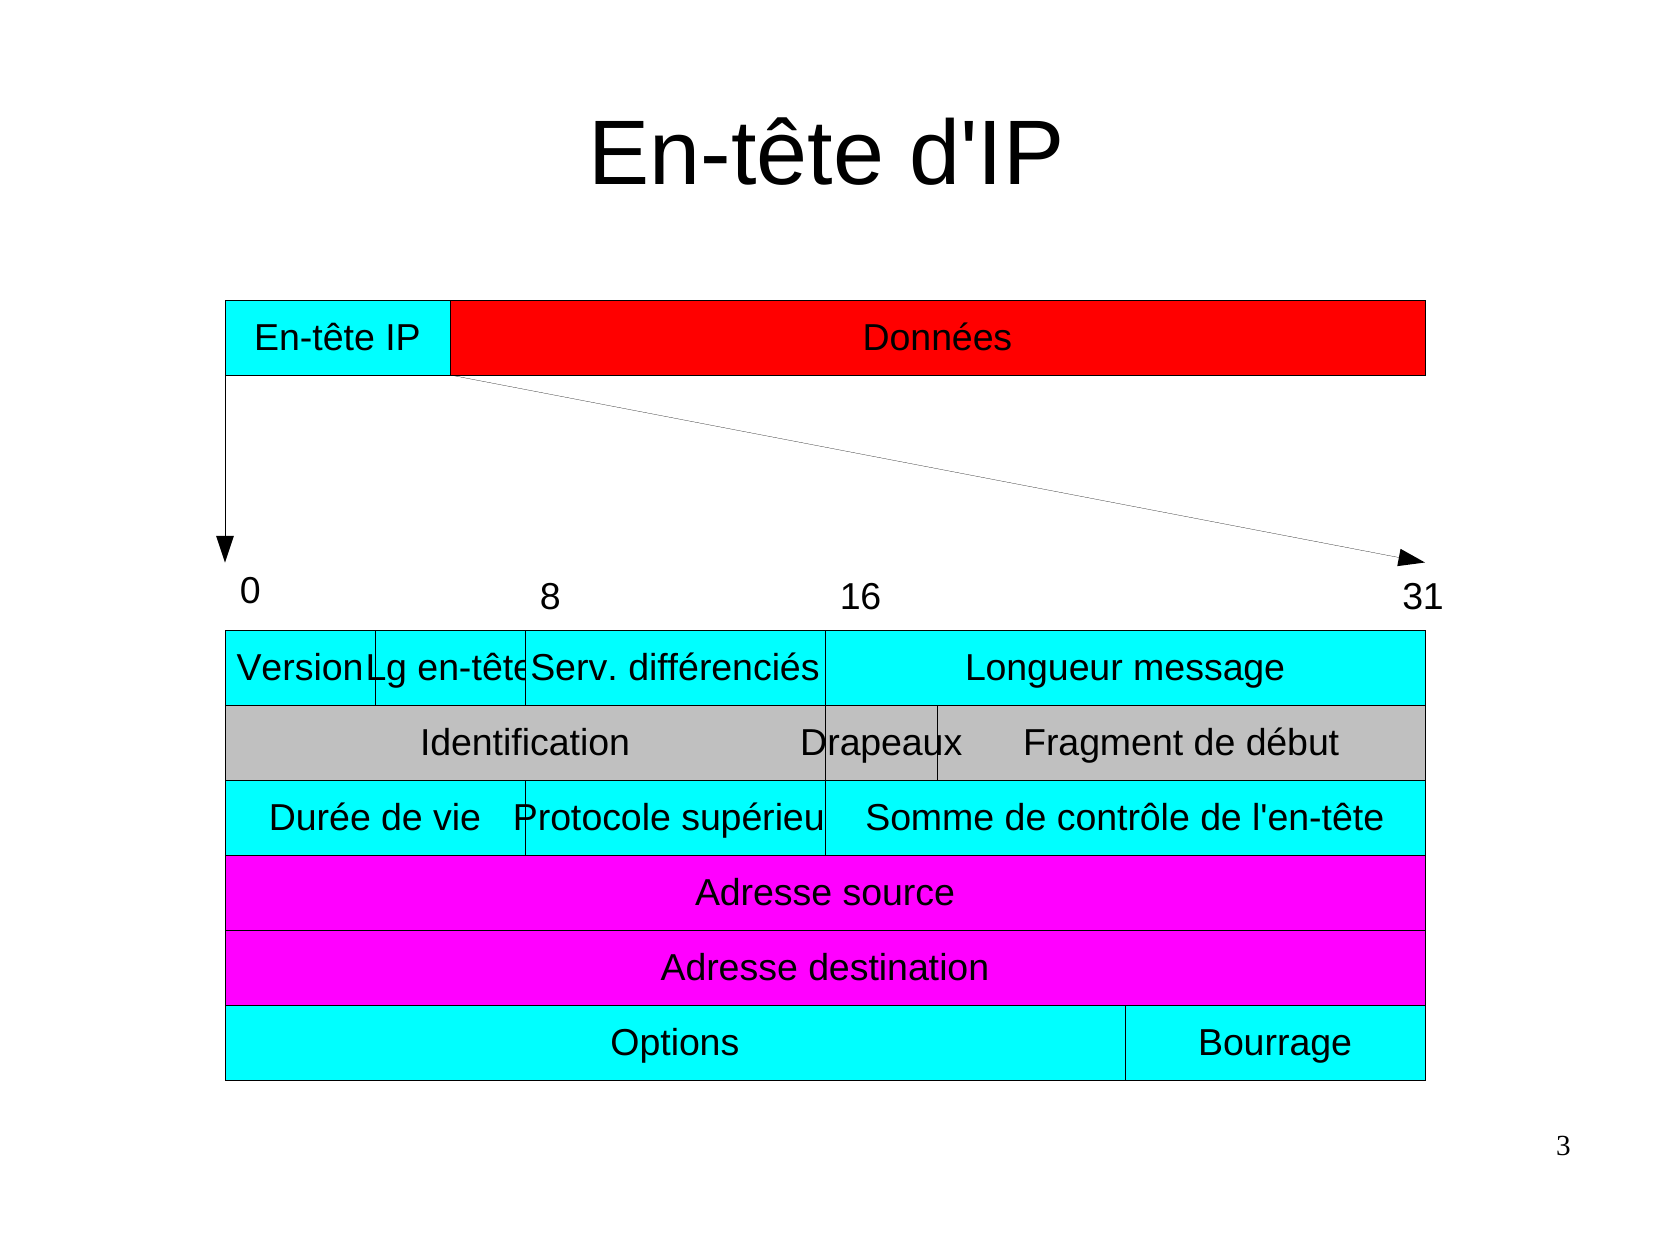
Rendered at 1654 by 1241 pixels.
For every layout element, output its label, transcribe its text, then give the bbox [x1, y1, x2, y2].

text_box En-tête IP [225, 300, 451, 376]
text_box Adresse source [225, 855, 1426, 930]
text_box Somme de contrôle de l'en-tête [825, 780, 1426, 855]
text_box Adresse destination [225, 930, 1426, 1005]
text_box Durée de vie [225, 780, 525, 855]
text_box Fragment de début [938, 705, 1426, 780]
text_box Identification [807, 732, 822, 752]
text_box Bourrage [1125, 1005, 1426, 1081]
text_box Version [225, 630, 375, 705]
text_box Identification [225, 705, 825, 780]
text_box Protocole supérieur [525, 780, 825, 855]
title En-tête d'IP [82, 49, 1571, 257]
text_box Lg en-tête [375, 630, 525, 705]
text_box Longueur message [825, 630, 1426, 705]
text_box Drapeaux [825, 705, 938, 780]
text_box Options [225, 1005, 1125, 1081]
text_box 0 [225, 562, 276, 624]
text_box 16 [825, 568, 897, 630]
text_box 8 [525, 568, 576, 630]
text_box Données [451, 300, 1426, 376]
text_box Serv. différenciés [525, 630, 825, 705]
text_box 31 [1387, 568, 1459, 630]
